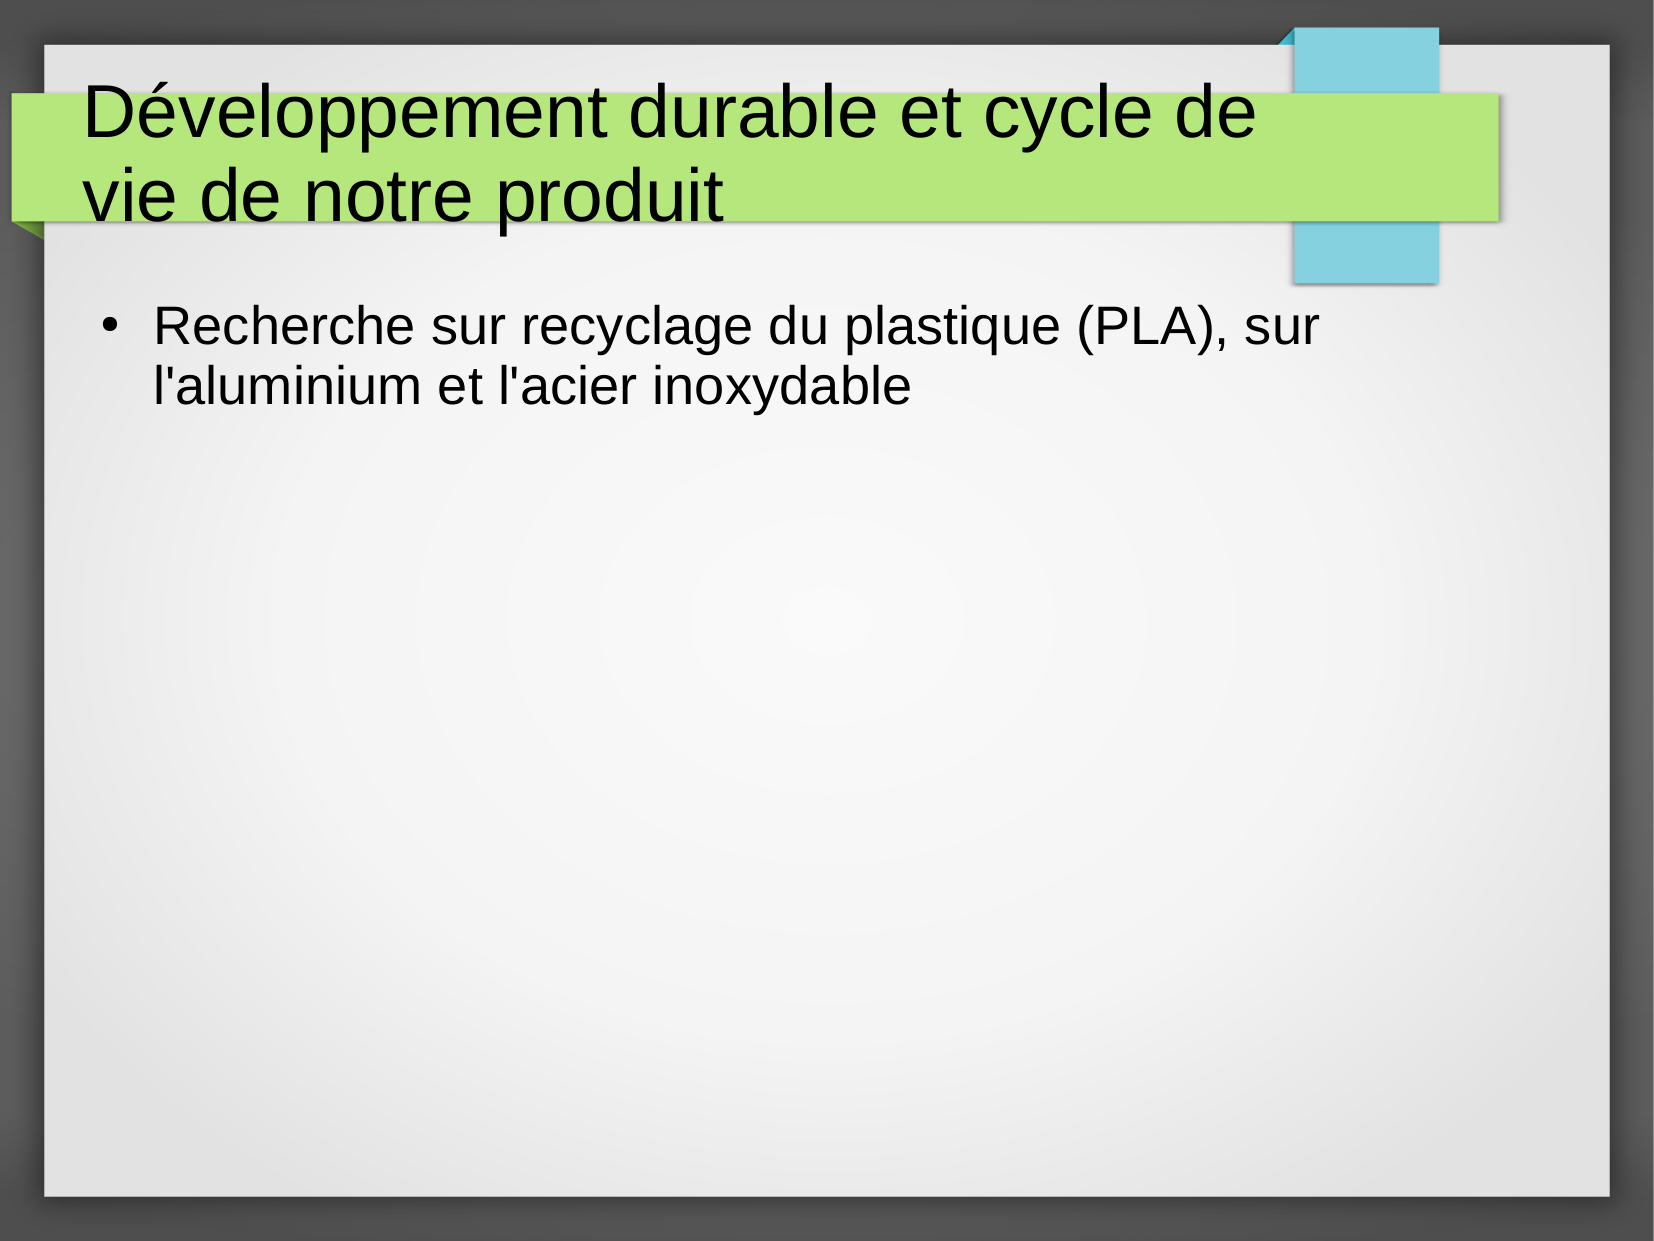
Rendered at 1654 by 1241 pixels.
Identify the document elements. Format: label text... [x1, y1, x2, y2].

list Recherche sur recyclage du plastique (PLA), sur l'aluminium et l'acier inoxydable [82, 295, 1571, 1015]
picture [0, 0, 1654, 1241]
title Développement durable et cycle de vie de notre produit [82, 69, 1264, 238]
